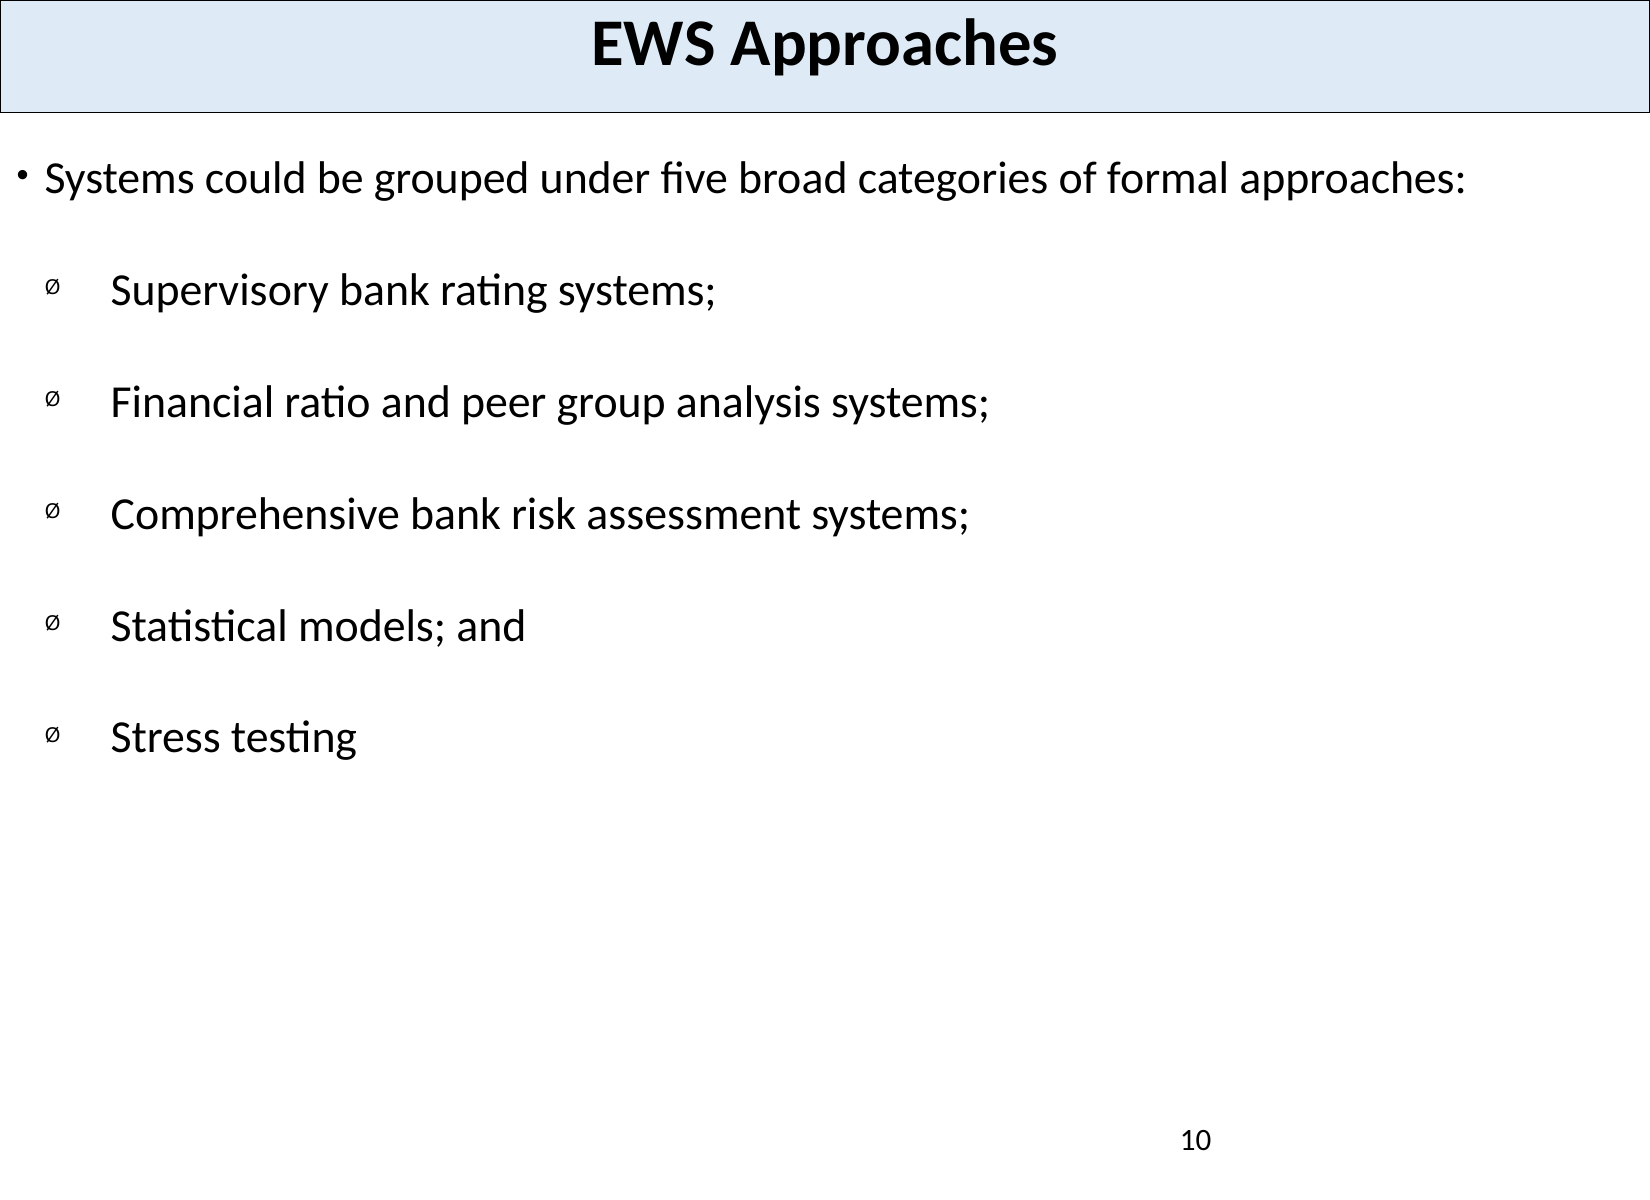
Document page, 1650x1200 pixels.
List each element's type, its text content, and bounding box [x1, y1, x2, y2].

list Systems could be grouped under five broad categories of formal approaches: Supervisory bank rating systems; Financial ratio and peer group analysis systems; Comprehensive bank risk assessment systems; Statistical models; and Stress testing [1, 112, 1650, 1050]
title EWS Approaches [0, 0, 1650, 113]
slide_number <numéro> [1165, 1112, 1537, 1177]
